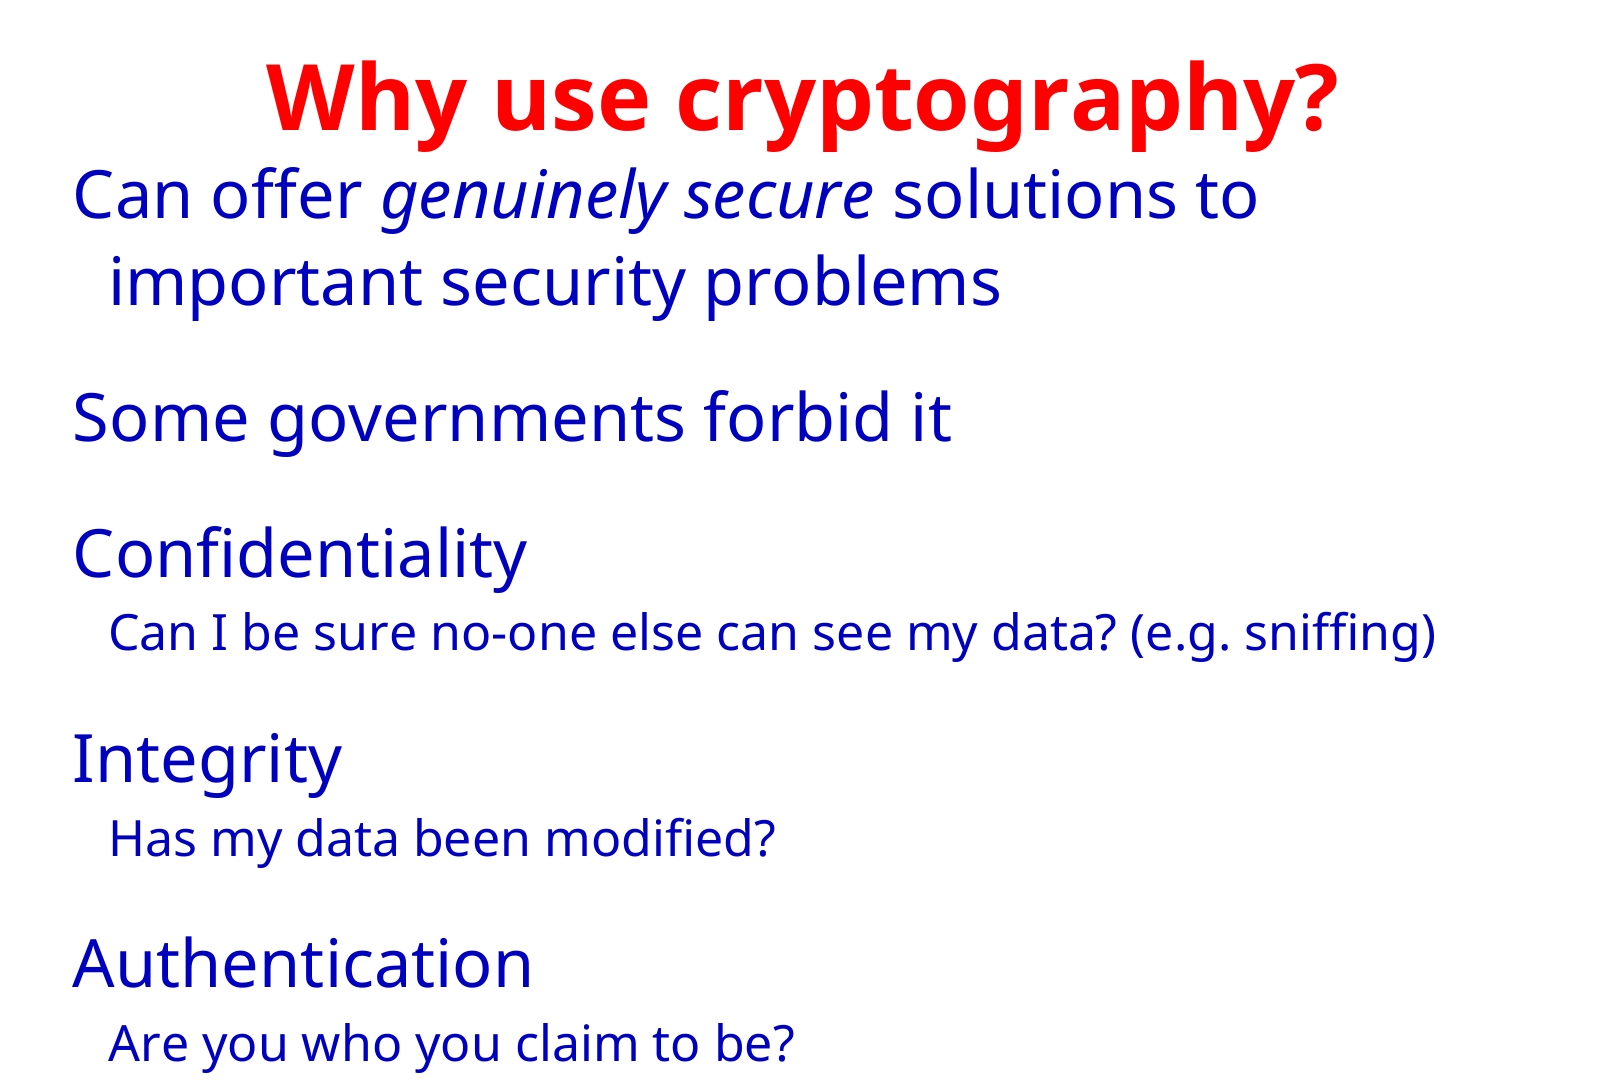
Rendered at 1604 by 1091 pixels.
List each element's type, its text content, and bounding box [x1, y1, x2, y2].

list Can offer genuinely secure solutions to important security problems Some governments forbid it Confidentiality Can I be sure no-one else can see my data? (e.g. sniffing) Integrity Has my data been modified? Authentication Are you who you claim to be? Related to access controls (Authorisation) [37, 150, 1459, 1056]
title Why use cryptography? [239, 30, 1369, 133]
